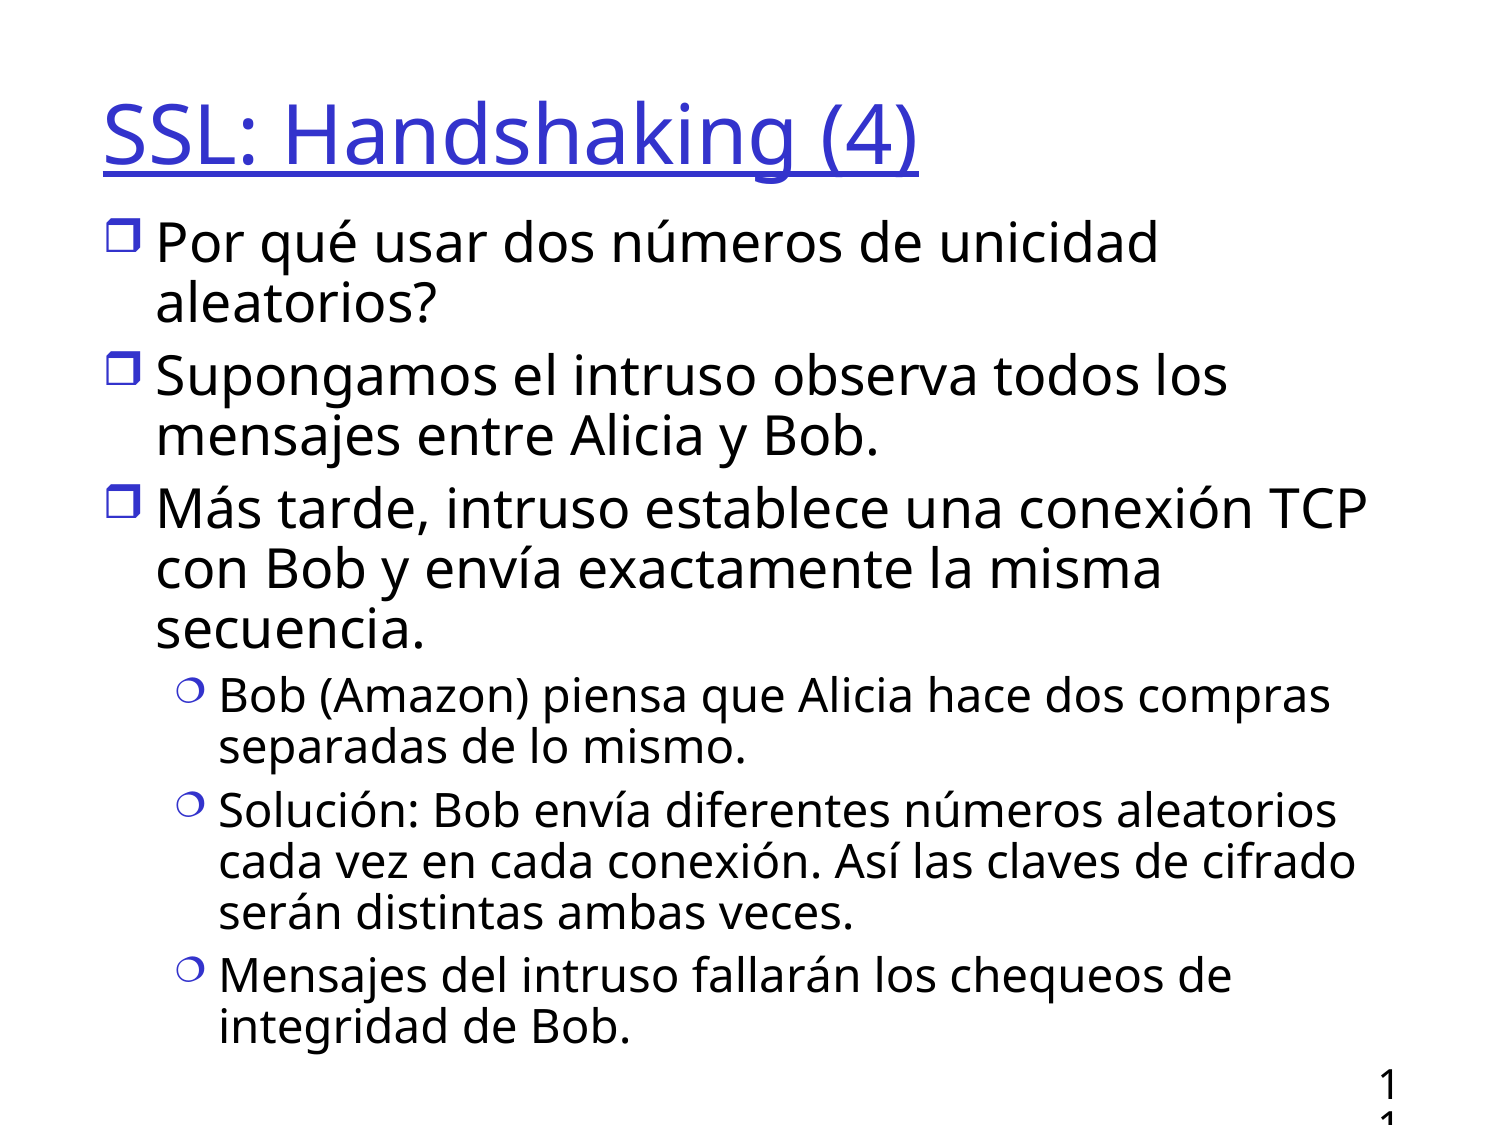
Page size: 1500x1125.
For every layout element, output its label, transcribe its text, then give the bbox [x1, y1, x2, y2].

list Por qué usar dos números de unicidad aleatorios? Supongamos el intruso observa todos los mensajes entre Alicia y Bob. Más tarde, intruso establece una conexión TCP con Bob y envía exactamente la misma secuencia. Bob (Amazon) piensa que Alicia hace dos compras separadas de lo mismo. Solución: Bob envía diferentes números aleatorios cada vez en cada conexión. Así las claves de cifrado serán distintas ambas veces. Mensajes del intruso fallarán los chequeos de integridad de Bob. [87, 207, 1421, 1071]
title SSL: Handshaking (4) [87, 37, 1363, 207]
